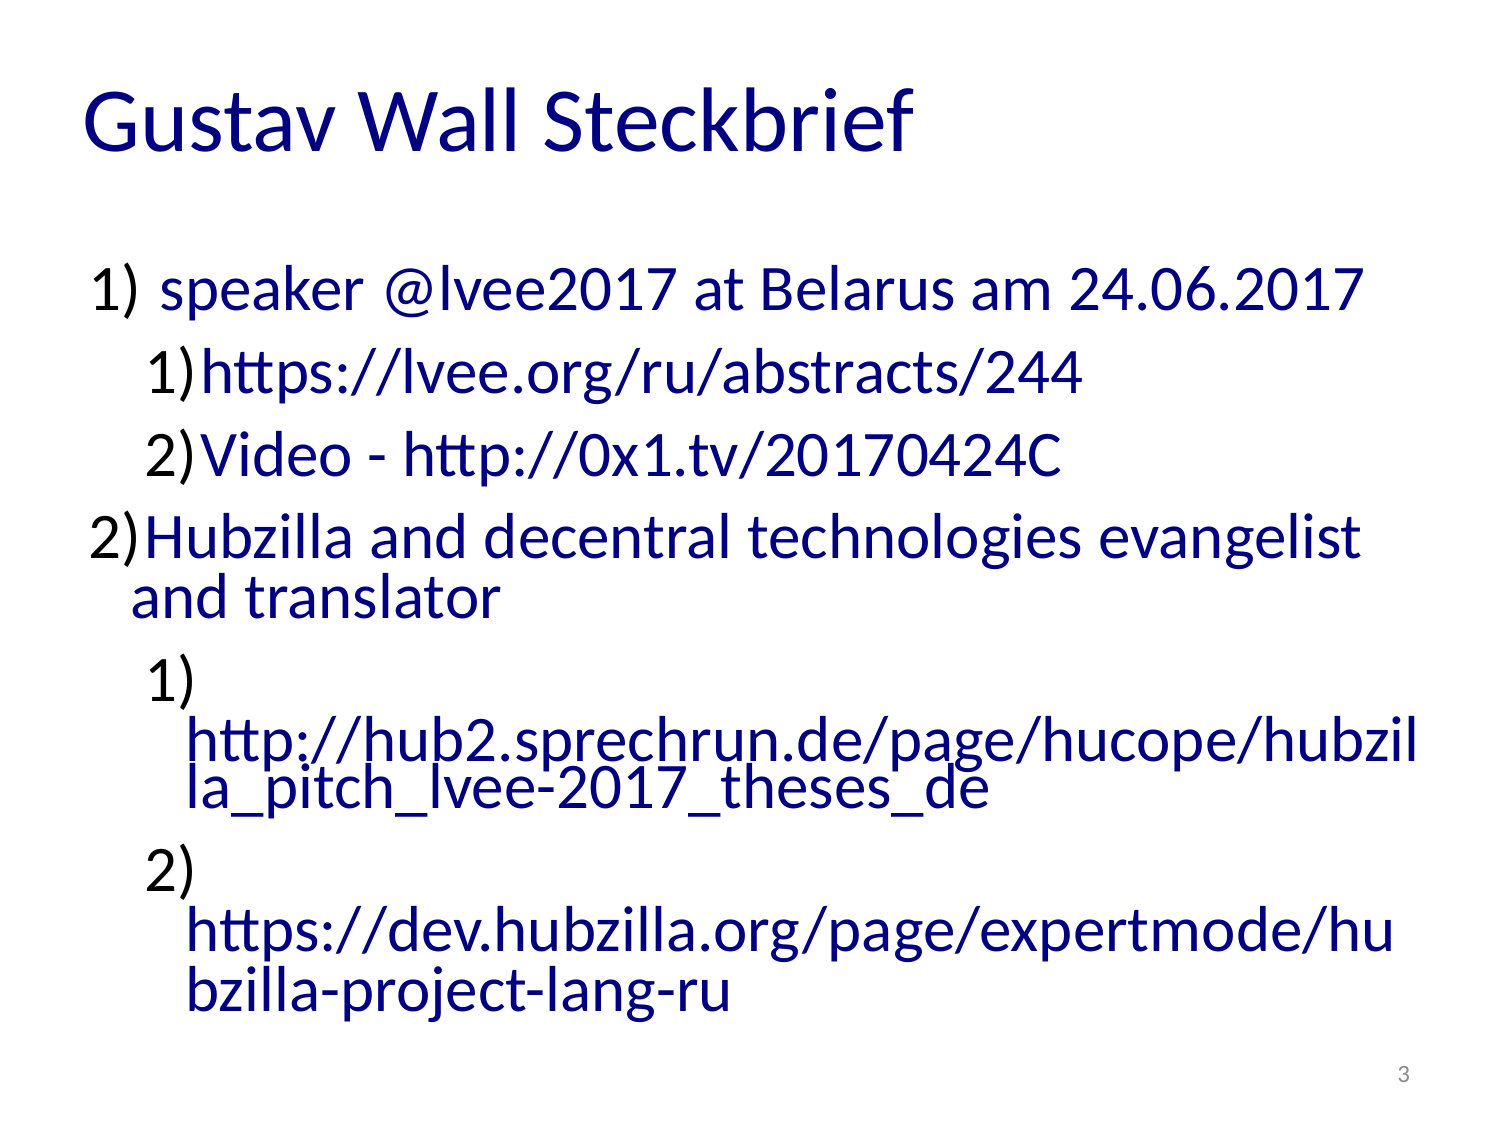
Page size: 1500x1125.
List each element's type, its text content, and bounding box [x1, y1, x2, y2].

list speaker @lvee2017 at Belarus am 24.06.2017 https://lvee.org/ru/abstracts/244 Video - http://0x1.tv/20170424C Hubzilla and decentral technologies evangelist and translator http://hub2.sprechrun.de/page/hucope/hubzilla_pitch_lvee-2017_theses_de https://dev.hubzilla.org/page/expertmode/hubzilla-project-lang-ru [75, 263, 1425, 981]
title Gustav Wall Steckbrief [82, 41, 1465, 225]
